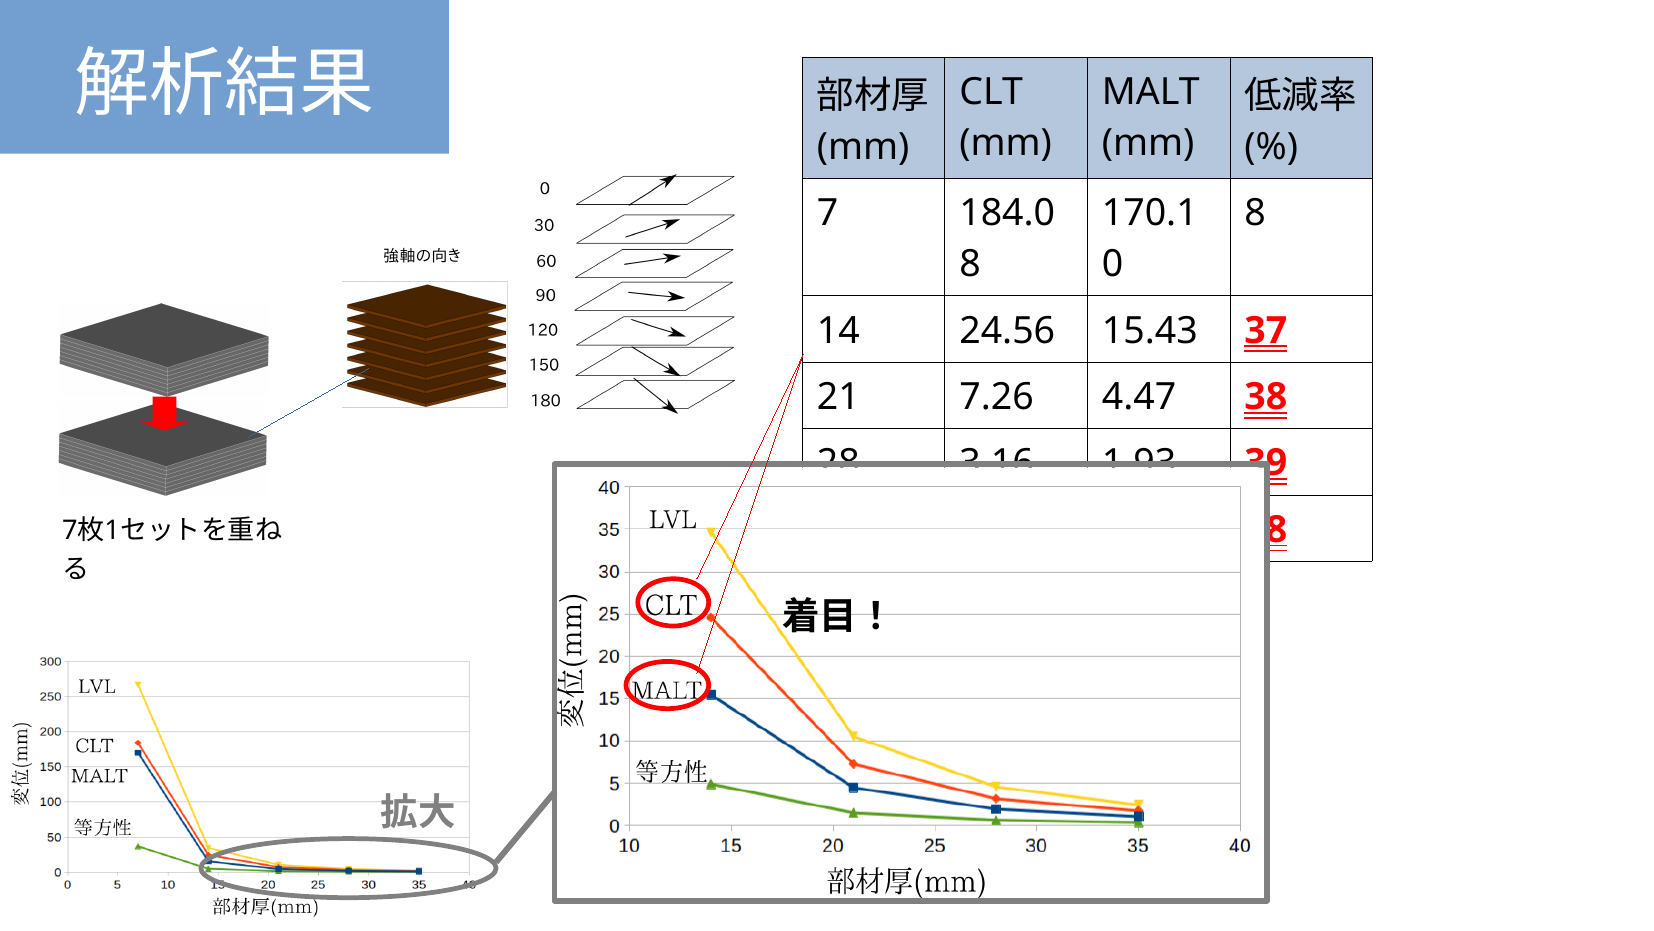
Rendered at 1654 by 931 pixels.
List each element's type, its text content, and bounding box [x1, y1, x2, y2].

picture [11, 649, 485, 917]
text_box 7枚1セットを重ねる [47, 501, 312, 556]
text_box 拡大 [366, 774, 471, 827]
table_header 部材厚(mm) [803, 58, 944, 178]
table_cell 8 [1231, 179, 1372, 295]
table_cell 39 [1231, 429, 1372, 495]
table_cell 14 [803, 296, 944, 362]
picture [59, 303, 269, 397]
picture [342, 174, 735, 414]
table_cell 24.56 [945, 296, 1087, 362]
text_box [140, 396, 189, 431]
picture [557, 467, 1264, 898]
table_cell 39 [1272, 452, 1279, 461]
table_cell 1.93 [1138, 451, 1149, 461]
table_cell 21 [803, 363, 944, 428]
table_cell 7 [803, 179, 944, 295]
table_cell 3.16 [945, 429, 1087, 461]
table_cell 39 [1270, 463, 1280, 471]
title 解析結果 [0, 0, 449, 154]
picture [58, 402, 267, 496]
table_cell 38 [1272, 530, 1280, 538]
table_cell 184.08 [945, 179, 1087, 295]
table_header MALT (mm) [1088, 58, 1230, 178]
table_cell 7.26 [945, 363, 1087, 428]
table_cell 4.47 [1088, 363, 1230, 428]
table_cell 38 [1270, 496, 1372, 561]
picture [204, 841, 485, 895]
table_cell 15.43 [1088, 296, 1230, 362]
table_cell 38 [1272, 519, 1279, 525]
table_cell 38 [1231, 363, 1372, 428]
table_cell 28 [844, 451, 853, 459]
table_cell 1.93 [1088, 429, 1230, 461]
table_cell 170.10 [1088, 179, 1230, 295]
table_header 低減率(%) [1231, 58, 1372, 178]
table_header CLT (mm) [945, 58, 1087, 178]
text_box 着目！ [767, 578, 945, 638]
table_cell 37 [1231, 296, 1372, 362]
table_cell 28 [803, 429, 944, 461]
